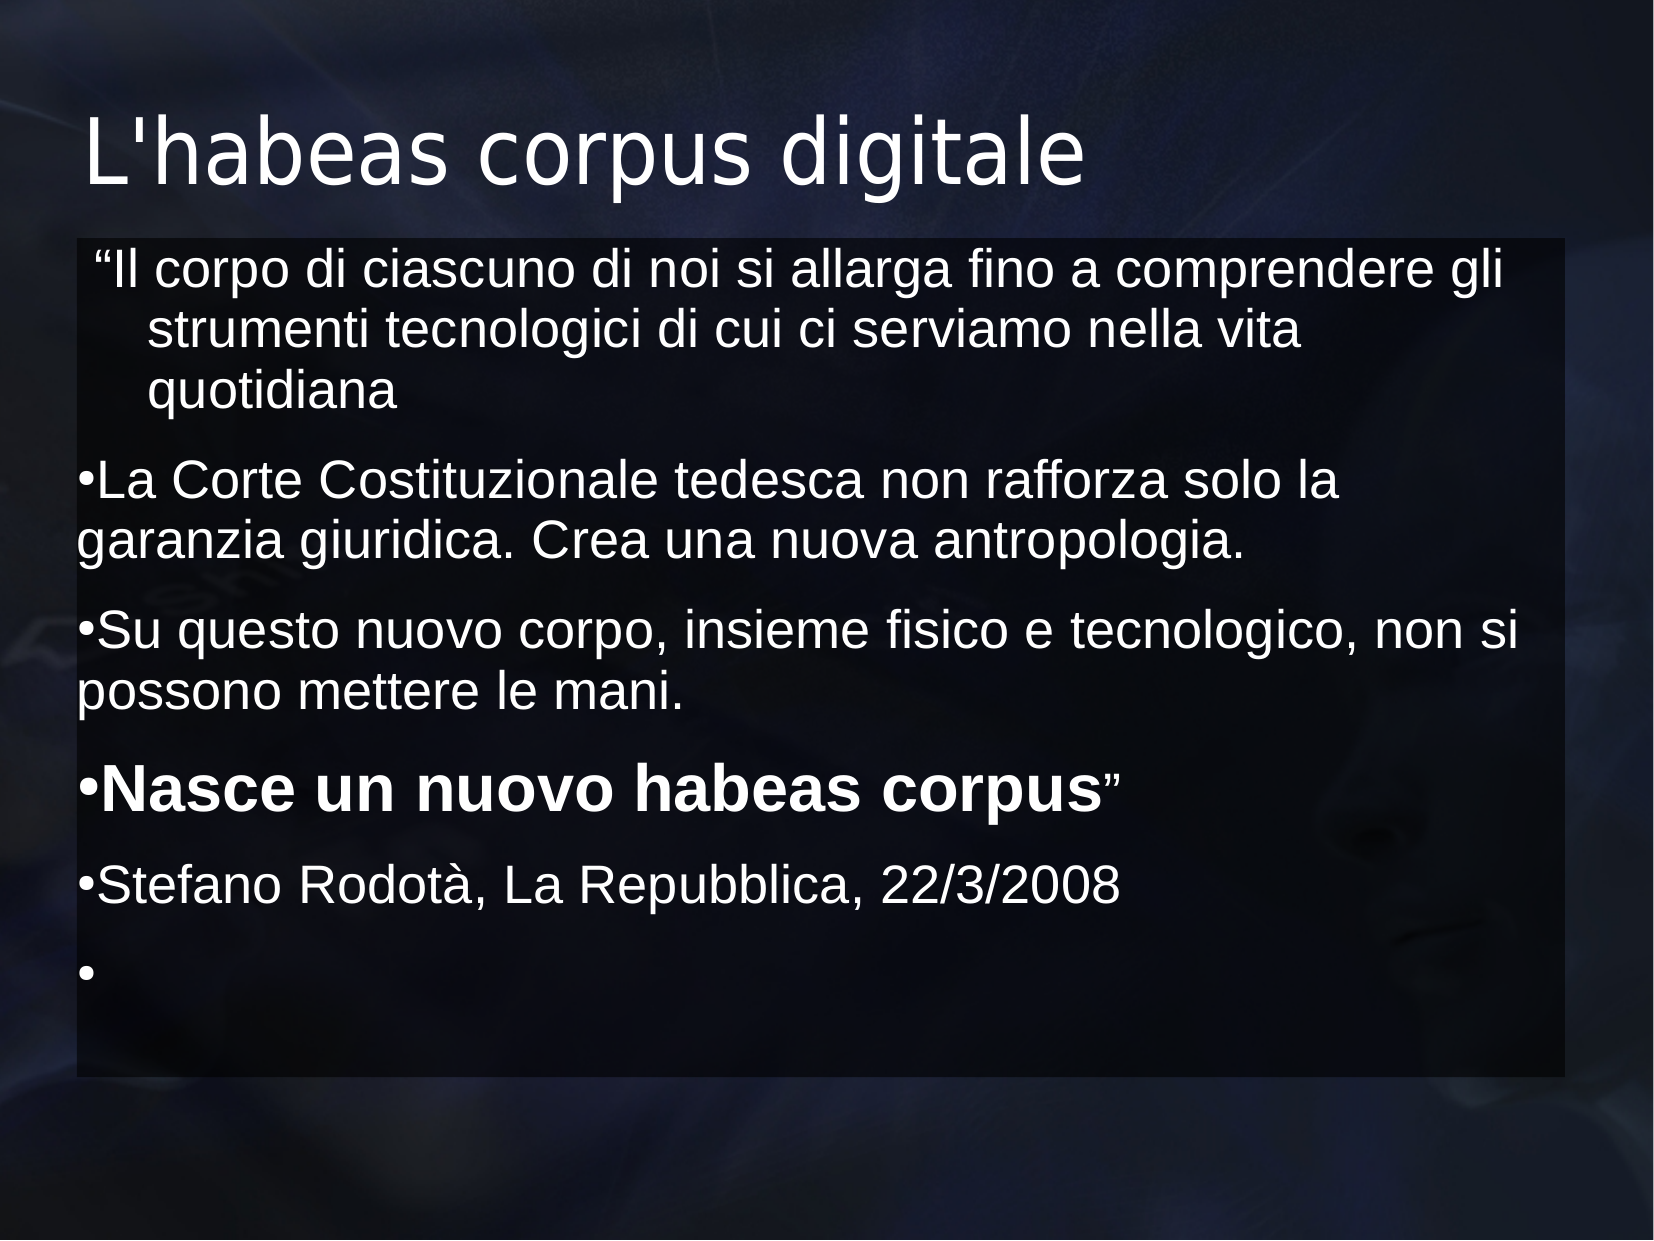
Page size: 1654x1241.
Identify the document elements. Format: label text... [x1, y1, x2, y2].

picture [0, 0, 1654, 1240]
list “Il corpo di ciascuno di noi si allarga fino a comprendere gli strumenti tecnologici di cui ci serviamo nella vita quotidiana La Corte Costituzionale tedesca non rafforza solo la garanzia giuridica. Crea una nuova antropologia. Su questo nuovo corpo, insieme fisico e tecnologico, non si possono mettere le mani. Nasce un nuovo habeas corpus” Stefano Rodotà, La Repubblica, 22/3/2008 [76, 238, 1565, 1078]
title L'habeas corpus digitale [82, 49, 1571, 257]
